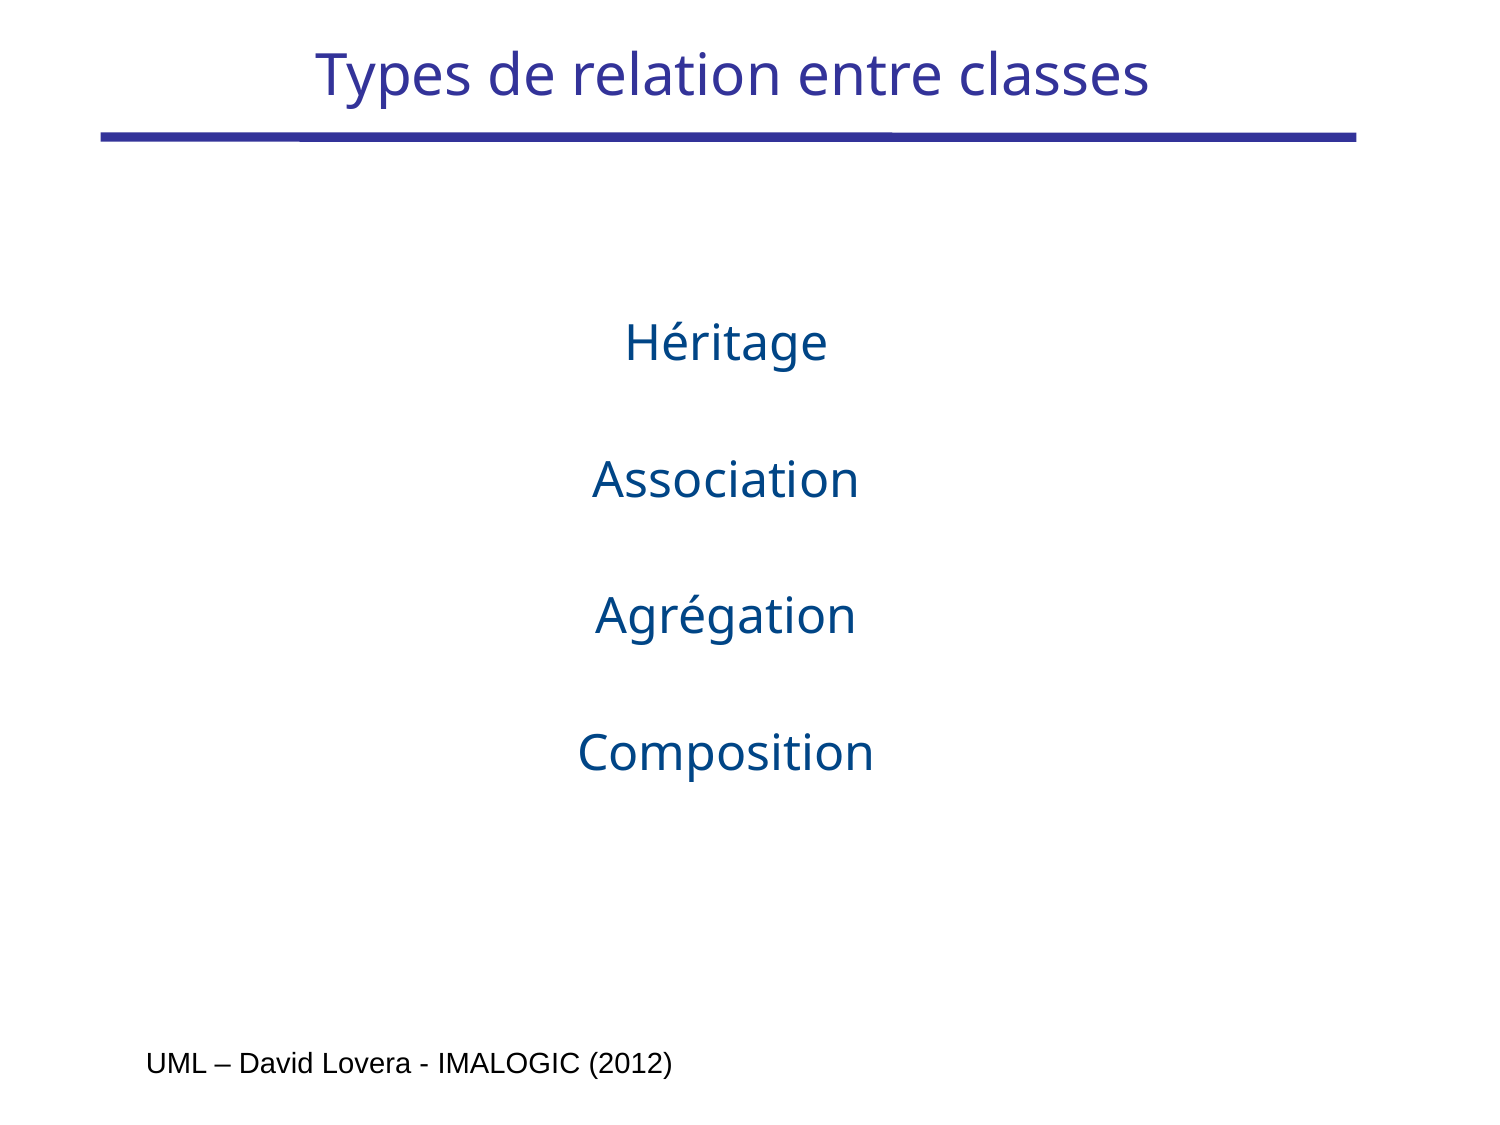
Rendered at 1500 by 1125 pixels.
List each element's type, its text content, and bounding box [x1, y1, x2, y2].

text_box Héritage Association Agrégation Composition [373, 299, 1081, 811]
list UML – David Lovera - IMALOGIC (2012) [75, 1047, 1425, 1087]
text_box Types de relation entre classes [300, 29, 1166, 115]
